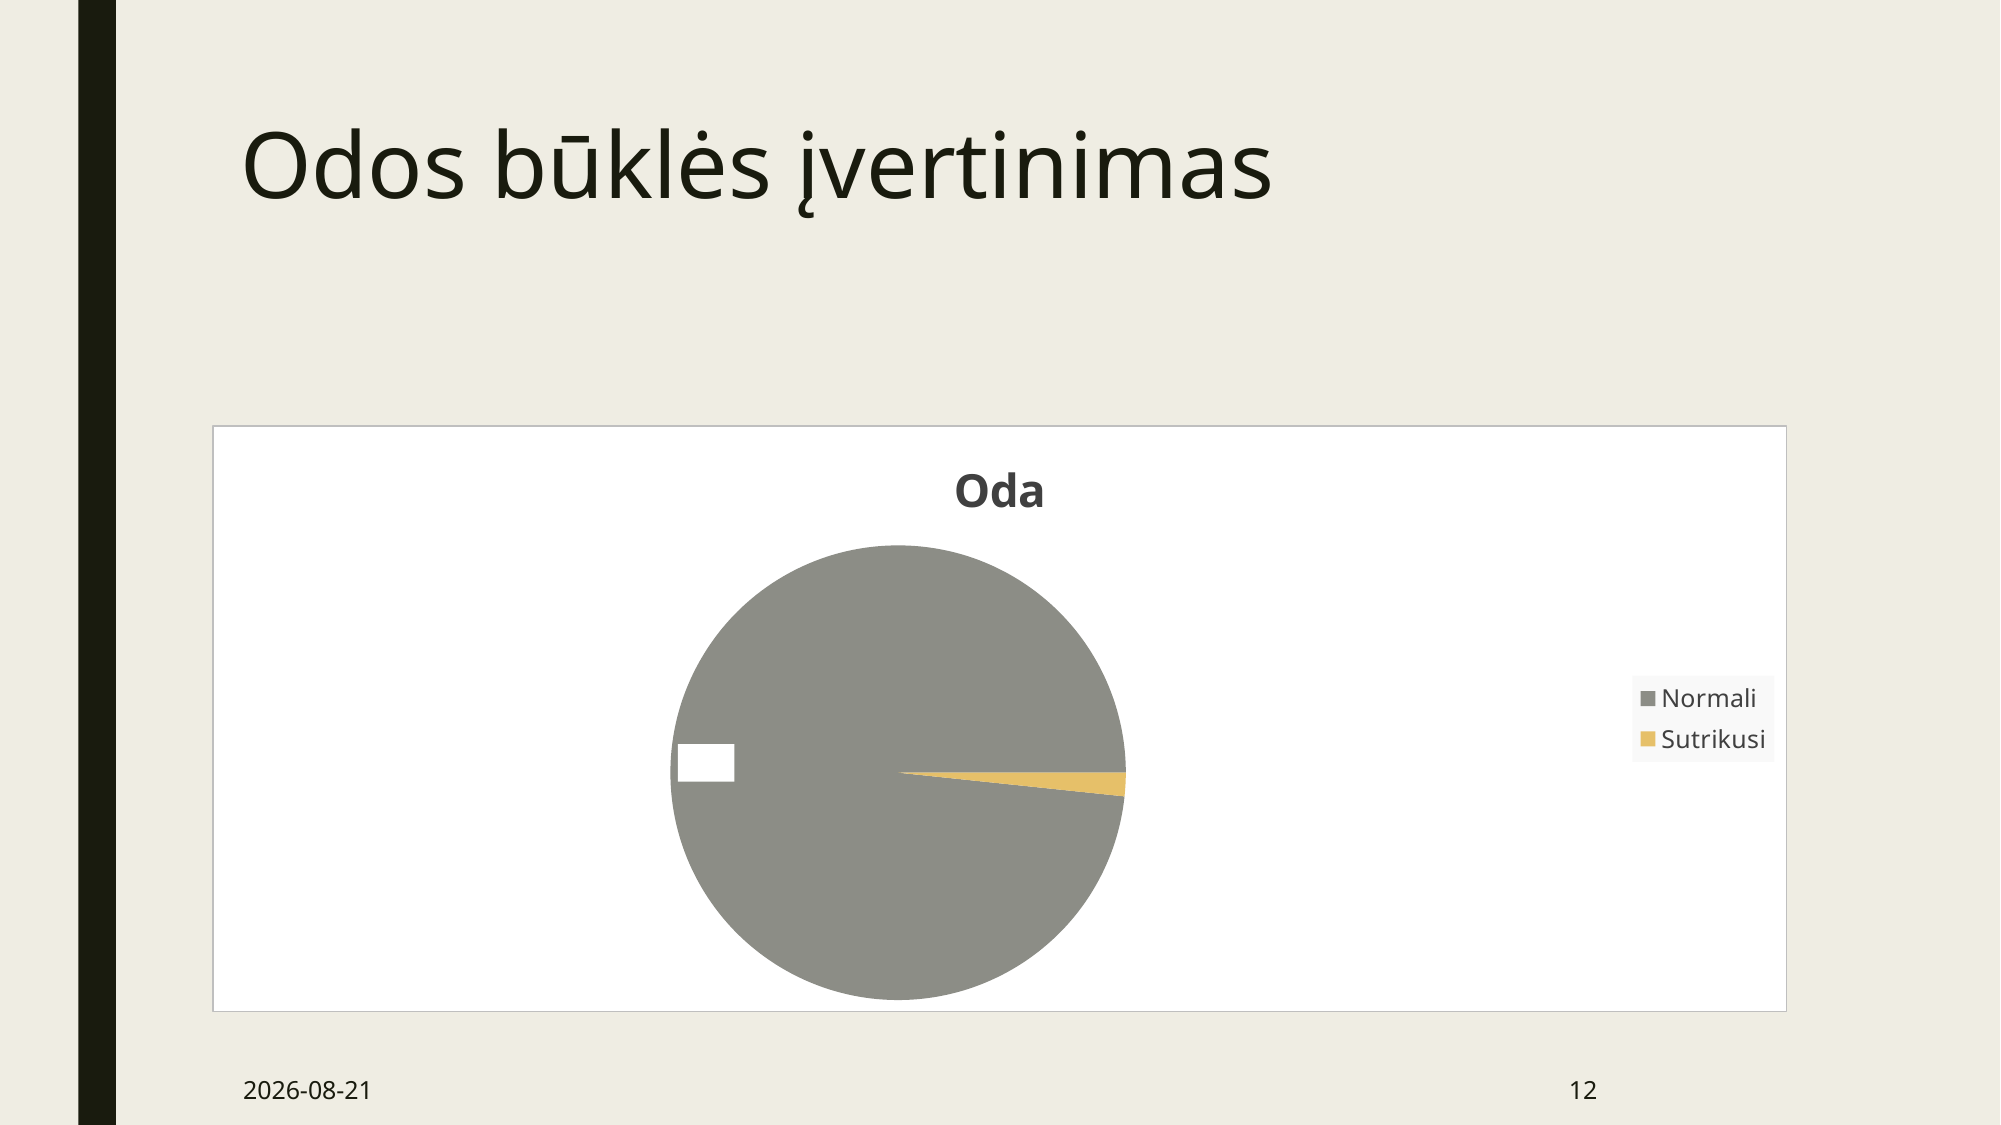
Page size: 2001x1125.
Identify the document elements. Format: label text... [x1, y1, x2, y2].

text_box [228, 1058, 426, 1125]
chart [212, 425, 1788, 1013]
title Odos būklės įvertinimas [225, 112, 1801, 357]
text_box [1553, 1058, 1816, 1125]
